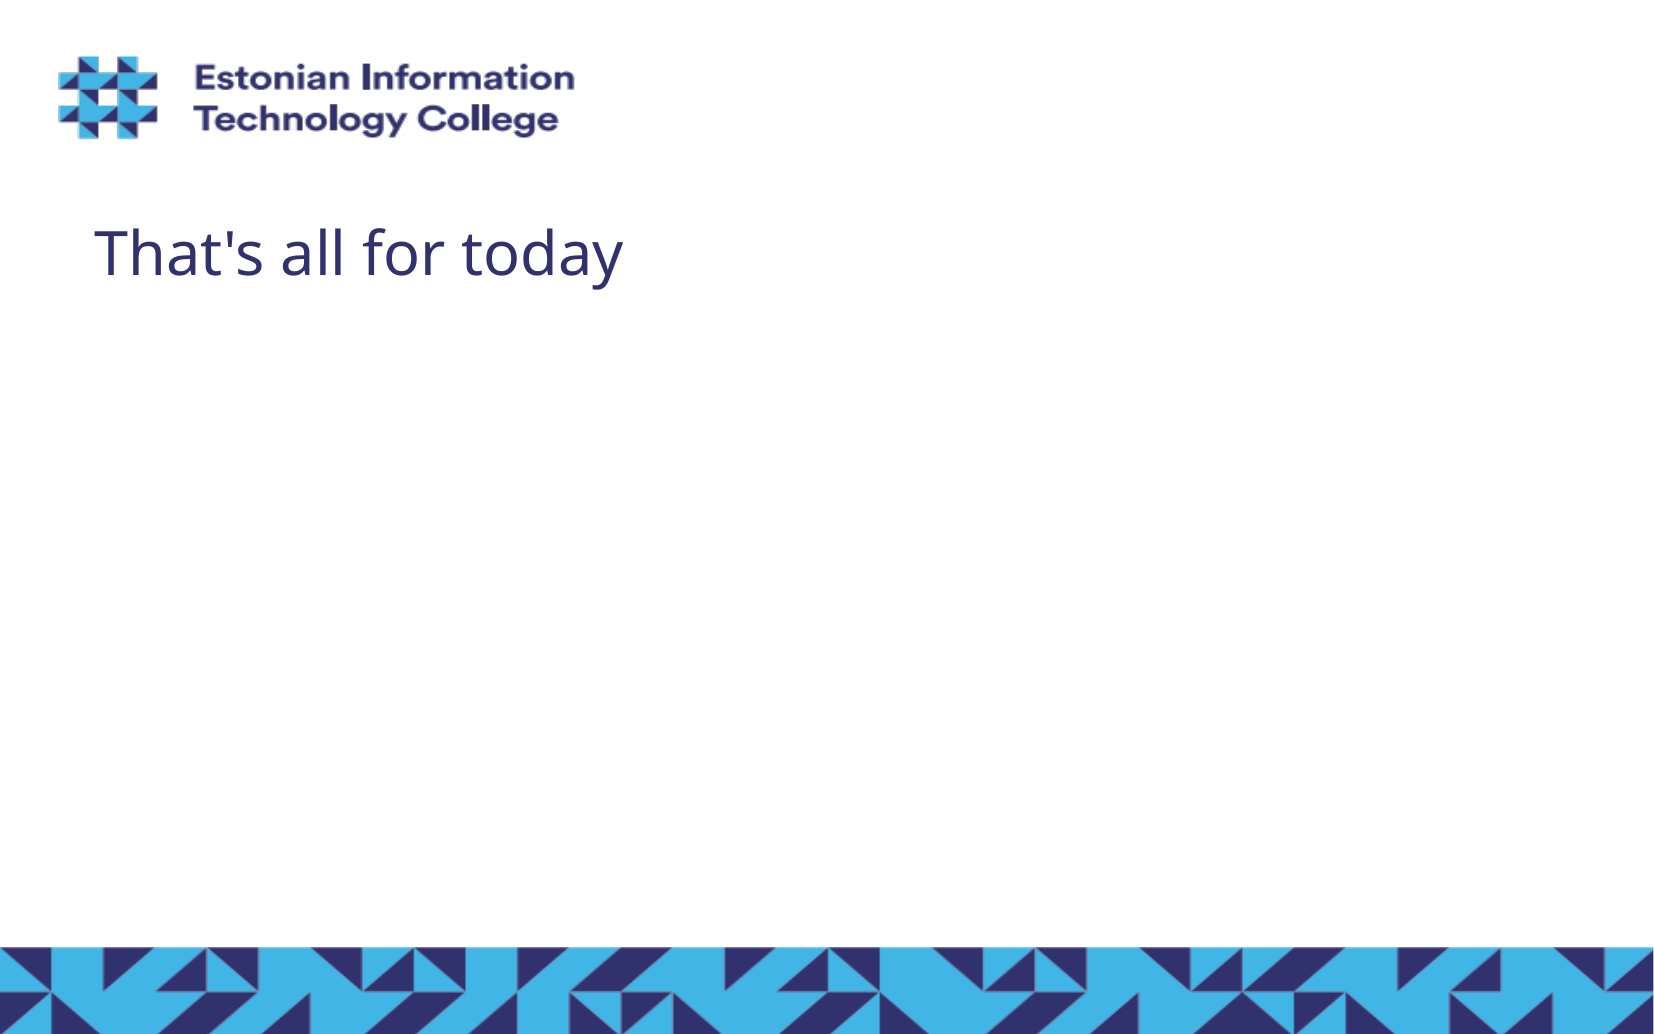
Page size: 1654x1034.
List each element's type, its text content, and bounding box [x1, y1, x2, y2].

title That's all for today [94, 165, 1231, 338]
